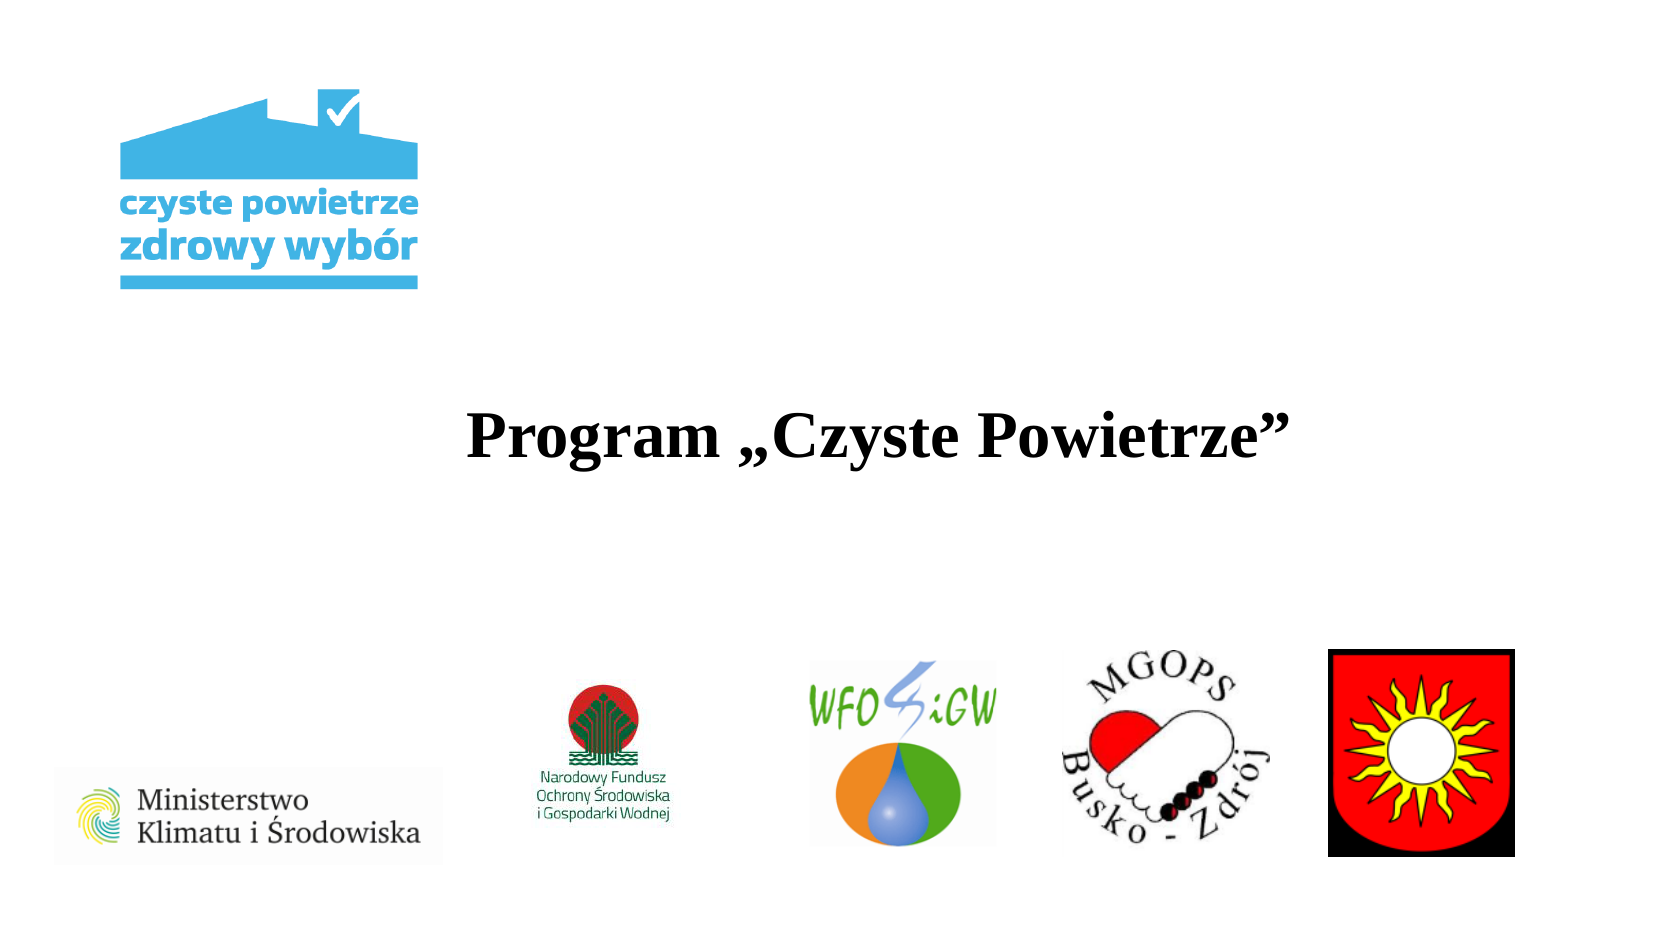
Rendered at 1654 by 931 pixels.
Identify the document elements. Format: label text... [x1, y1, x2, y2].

picture [1328, 649, 1515, 857]
picture [797, 649, 1011, 857]
picture [54, 767, 443, 865]
title Program „Czyste Powietrze” [147, 302, 1613, 567]
picture [501, 649, 705, 857]
picture [29, 29, 511, 372]
picture [1062, 650, 1270, 857]
